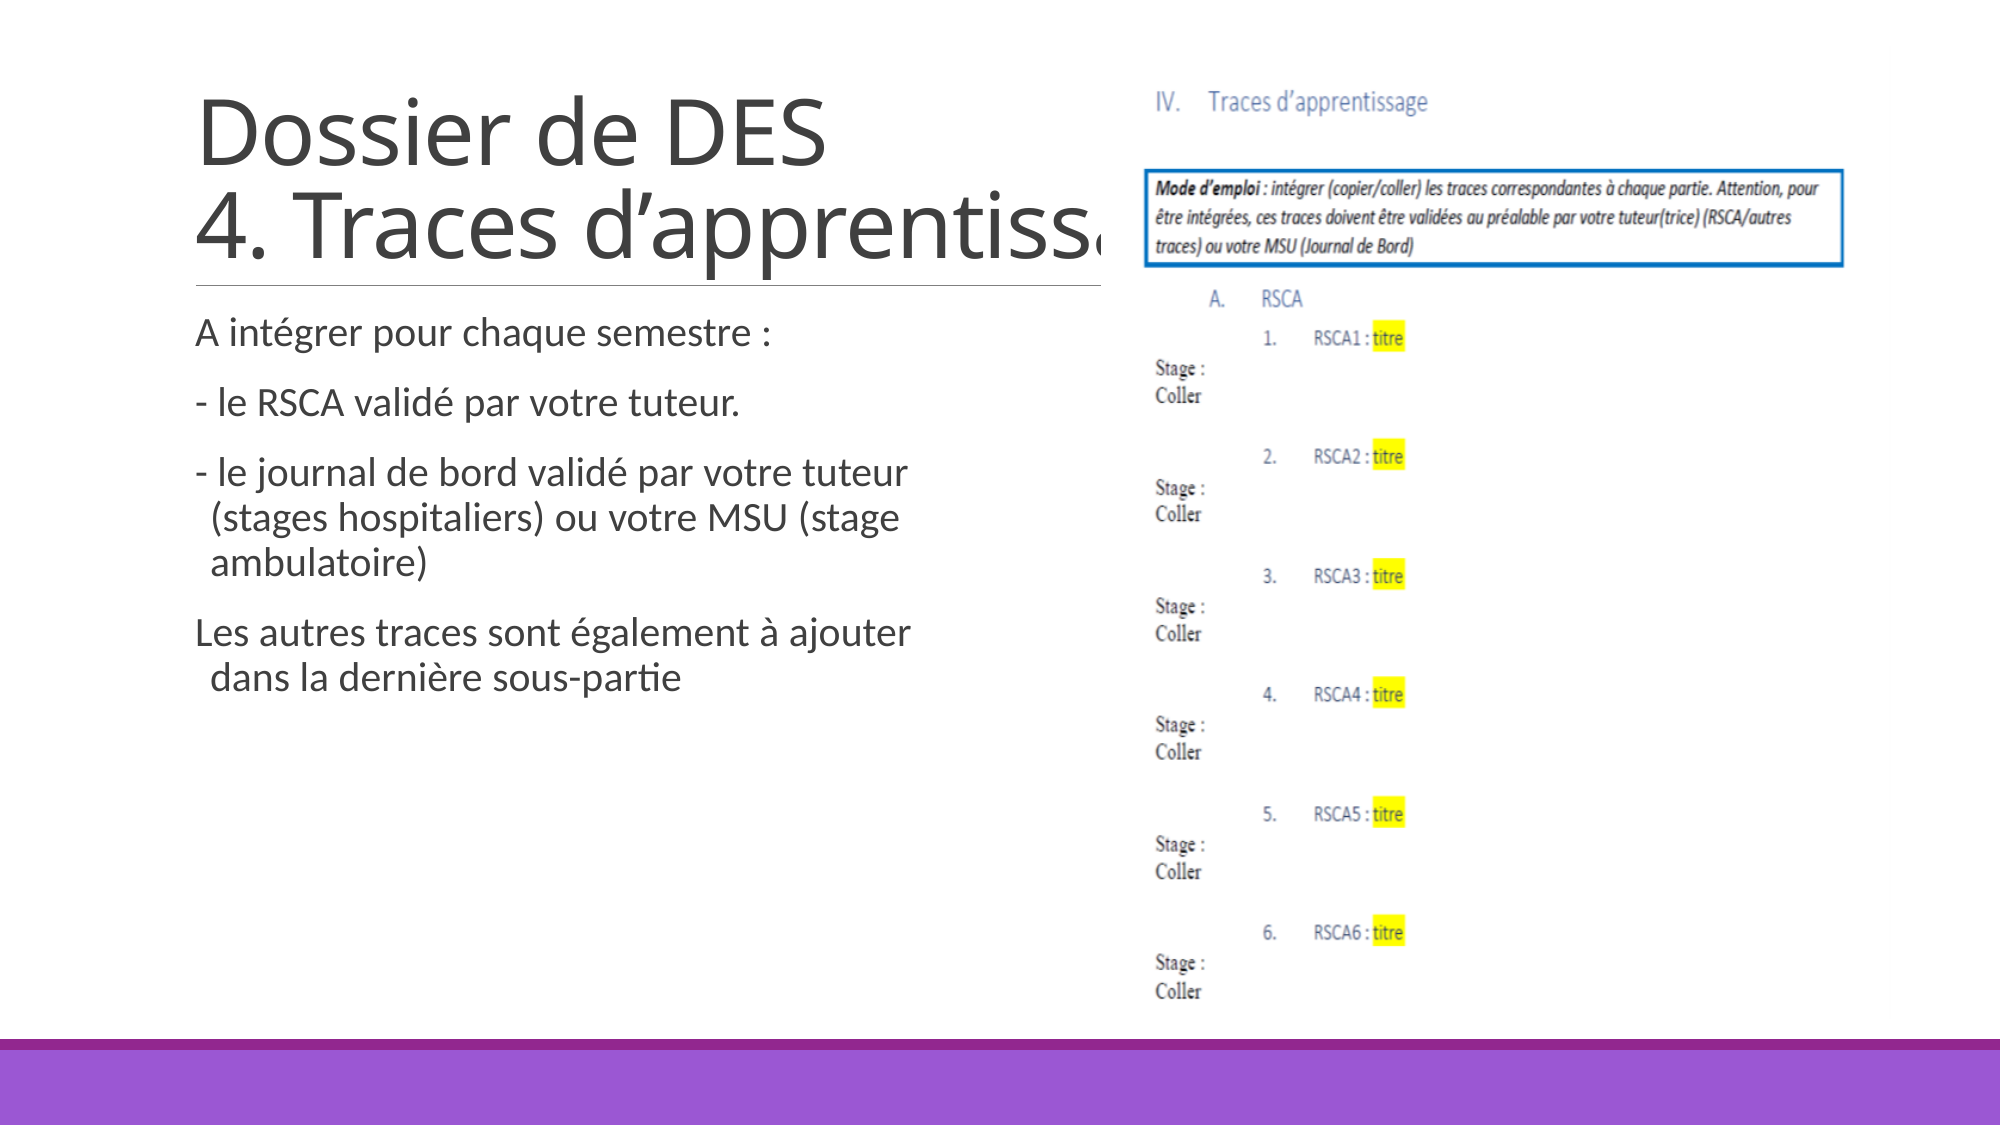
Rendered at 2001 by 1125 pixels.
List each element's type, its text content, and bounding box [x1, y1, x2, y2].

list A intégrer pour chaque semestre : - le RSCA validé par votre tuteur. - le journal de bord validé par votre tuteur (stages hospitaliers) ou votre MSU (stage ambulatoire) Les autres traces sont également à ajouter dans la dernière sous-partie [180, 302, 991, 963]
title Dossier de DES 4. Traces d’apprentissage [180, 47, 1101, 286]
picture [1101, 47, 1891, 1019]
